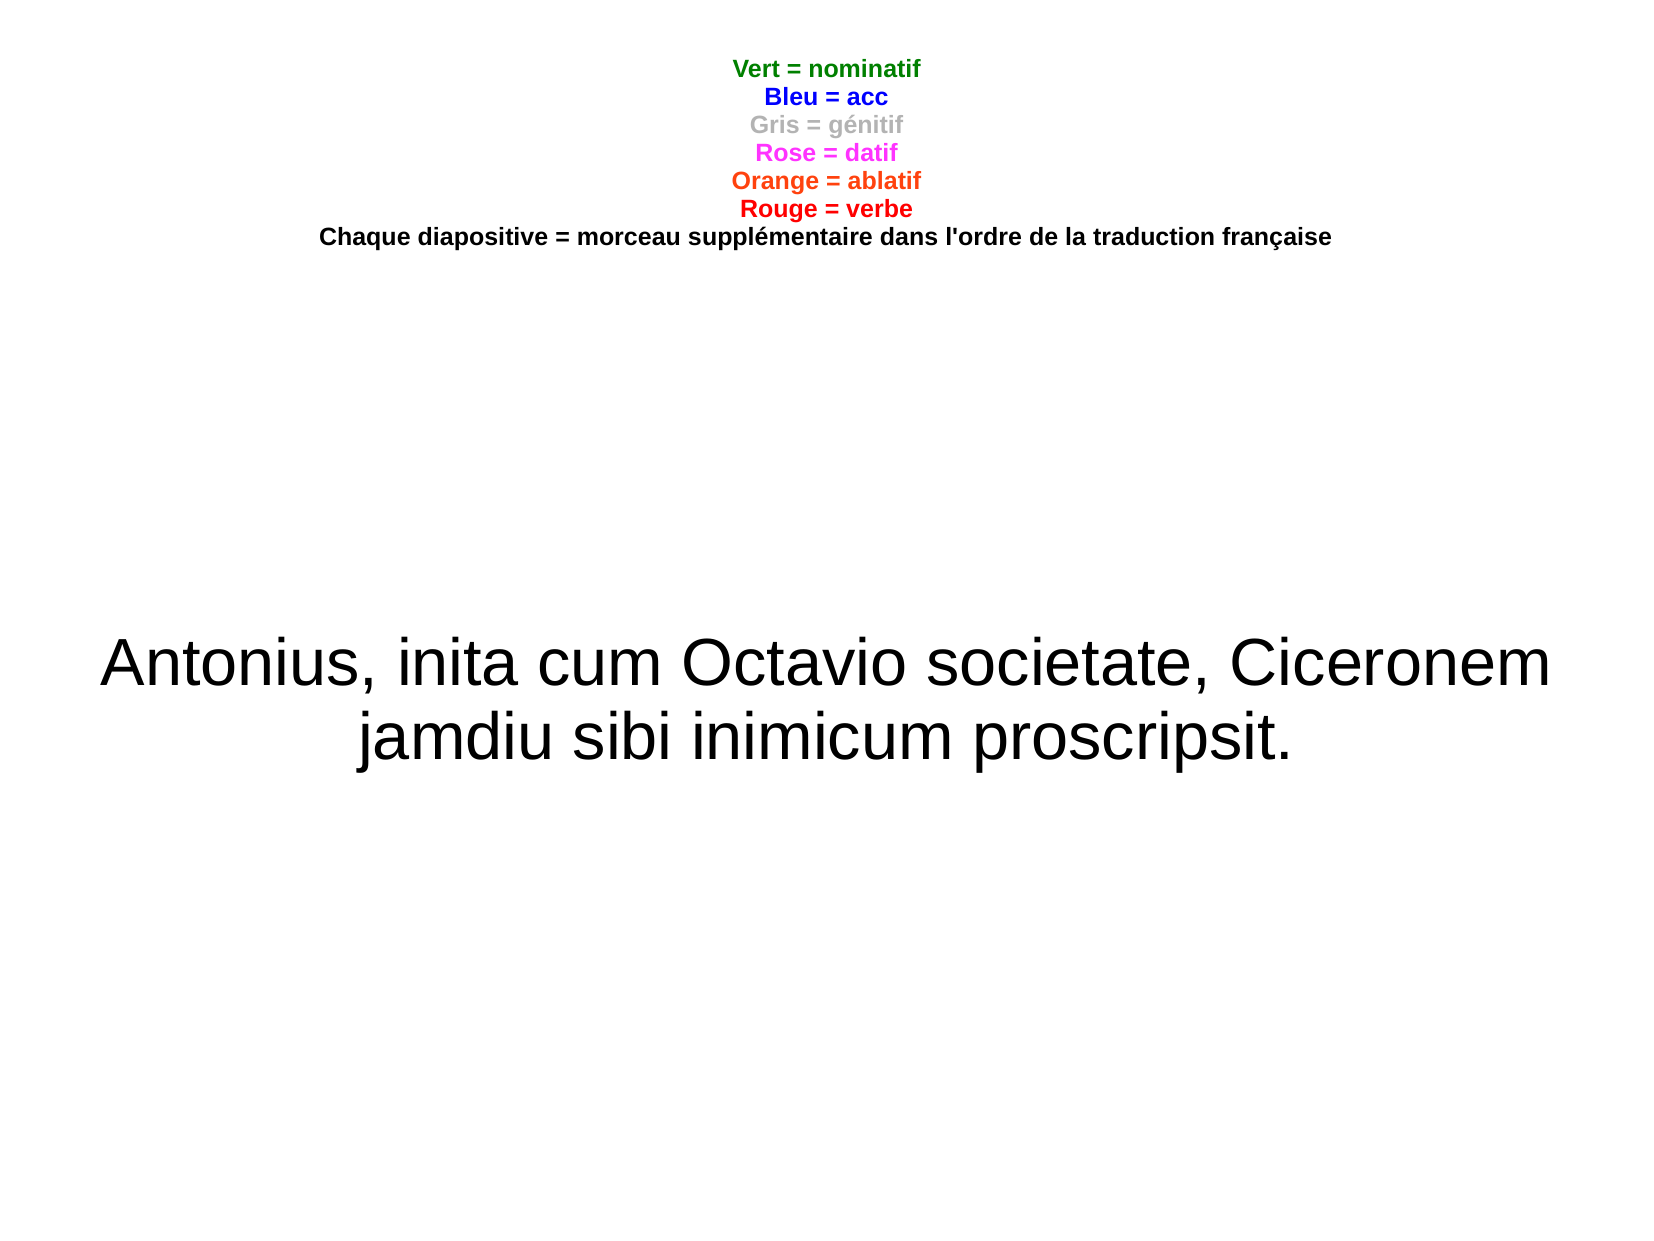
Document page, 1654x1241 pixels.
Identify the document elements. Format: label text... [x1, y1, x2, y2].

subtitle Antonius, inita cum Octavio societate, Ciceronem jamdiu sibi inimicum proscripsit. [82, 290, 1571, 1109]
title Vert = nominatif Bleu = acc Gris = génitif Rose = datif Orange = ablatif Rouge = verbe Chaque diapositive = morceau supplémentaire dans l'ordre de la traduction française [82, 49, 1571, 257]
